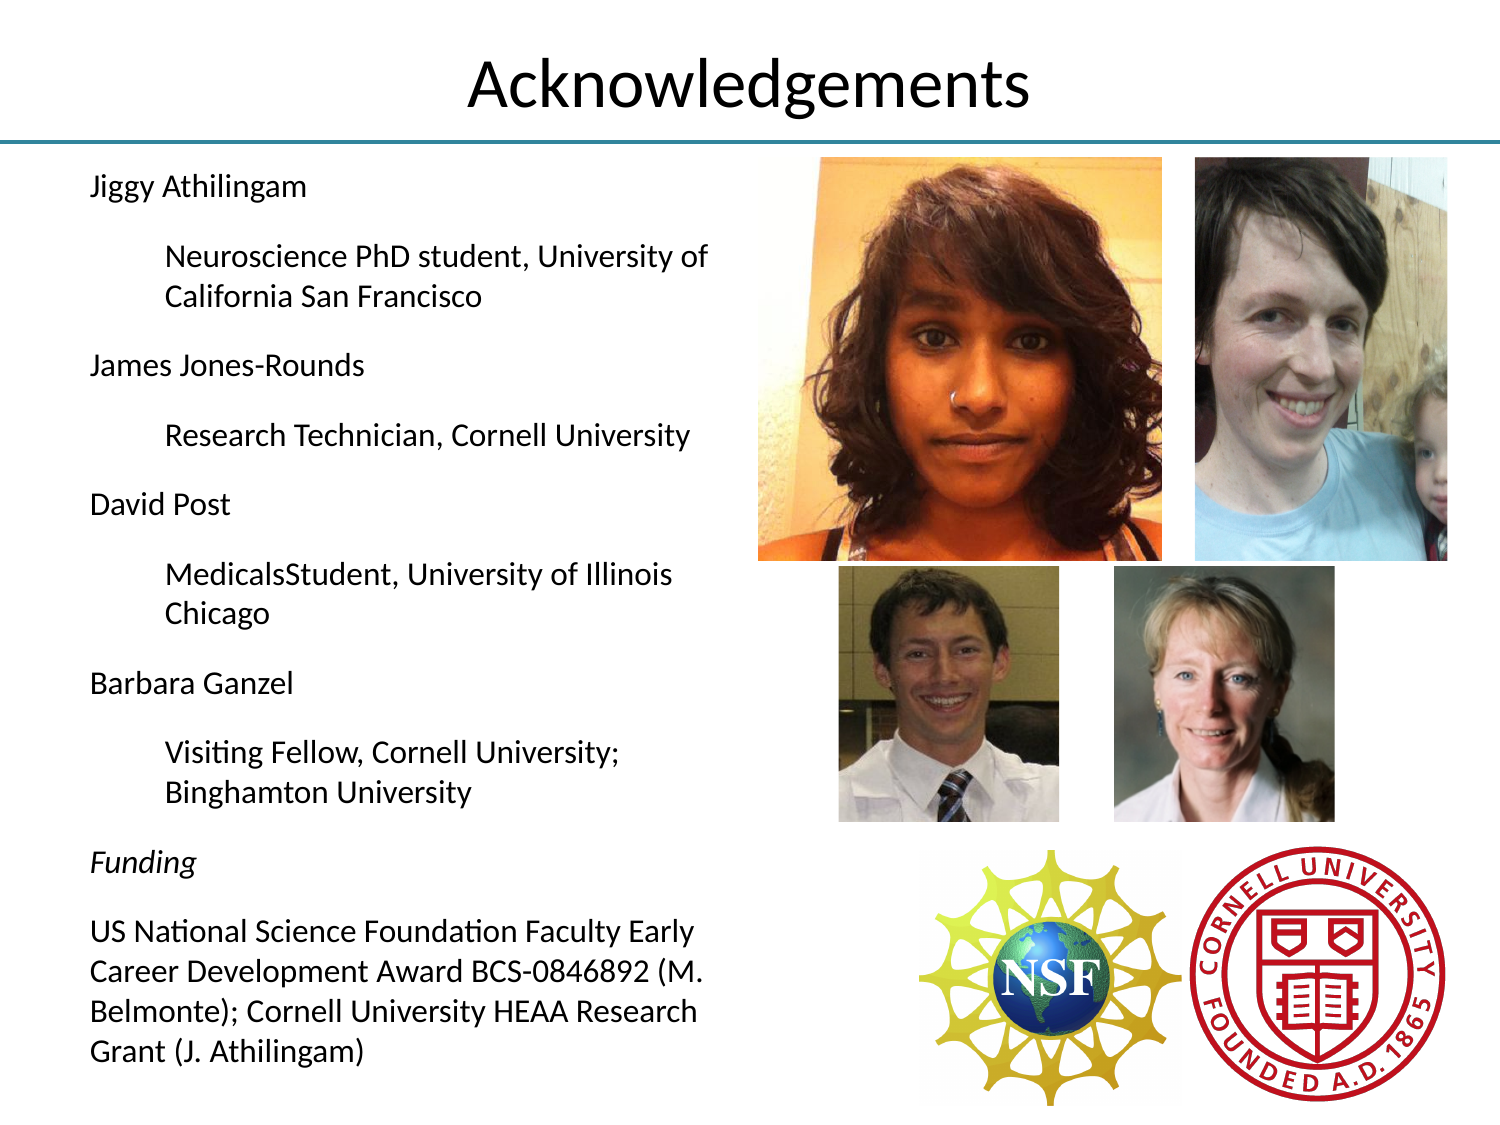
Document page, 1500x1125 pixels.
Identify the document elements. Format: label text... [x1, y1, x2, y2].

picture [1114, 566, 1335, 822]
picture [758, 157, 1162, 561]
picture [1194, 157, 1448, 561]
picture [919, 842, 1453, 1106]
list Jiggy Athilingam Neuroscience PhD student, University of California San Francisco James Jones-Rounds Research Technician, Cornell University David Post MedicalsStudent, University of Illinois Chicago Barbara Ganzel Visiting Fellow, Cornell University; Binghamton University Funding US National Science Foundation Faculty Early Career Development Award BCS-0846892 (M. Belmonte); Cornell University HEAA Research Grant (J. Athilingam) [75, 157, 759, 1125]
title Acknowledgements [75, 28, 1425, 142]
picture [838, 566, 1060, 822]
